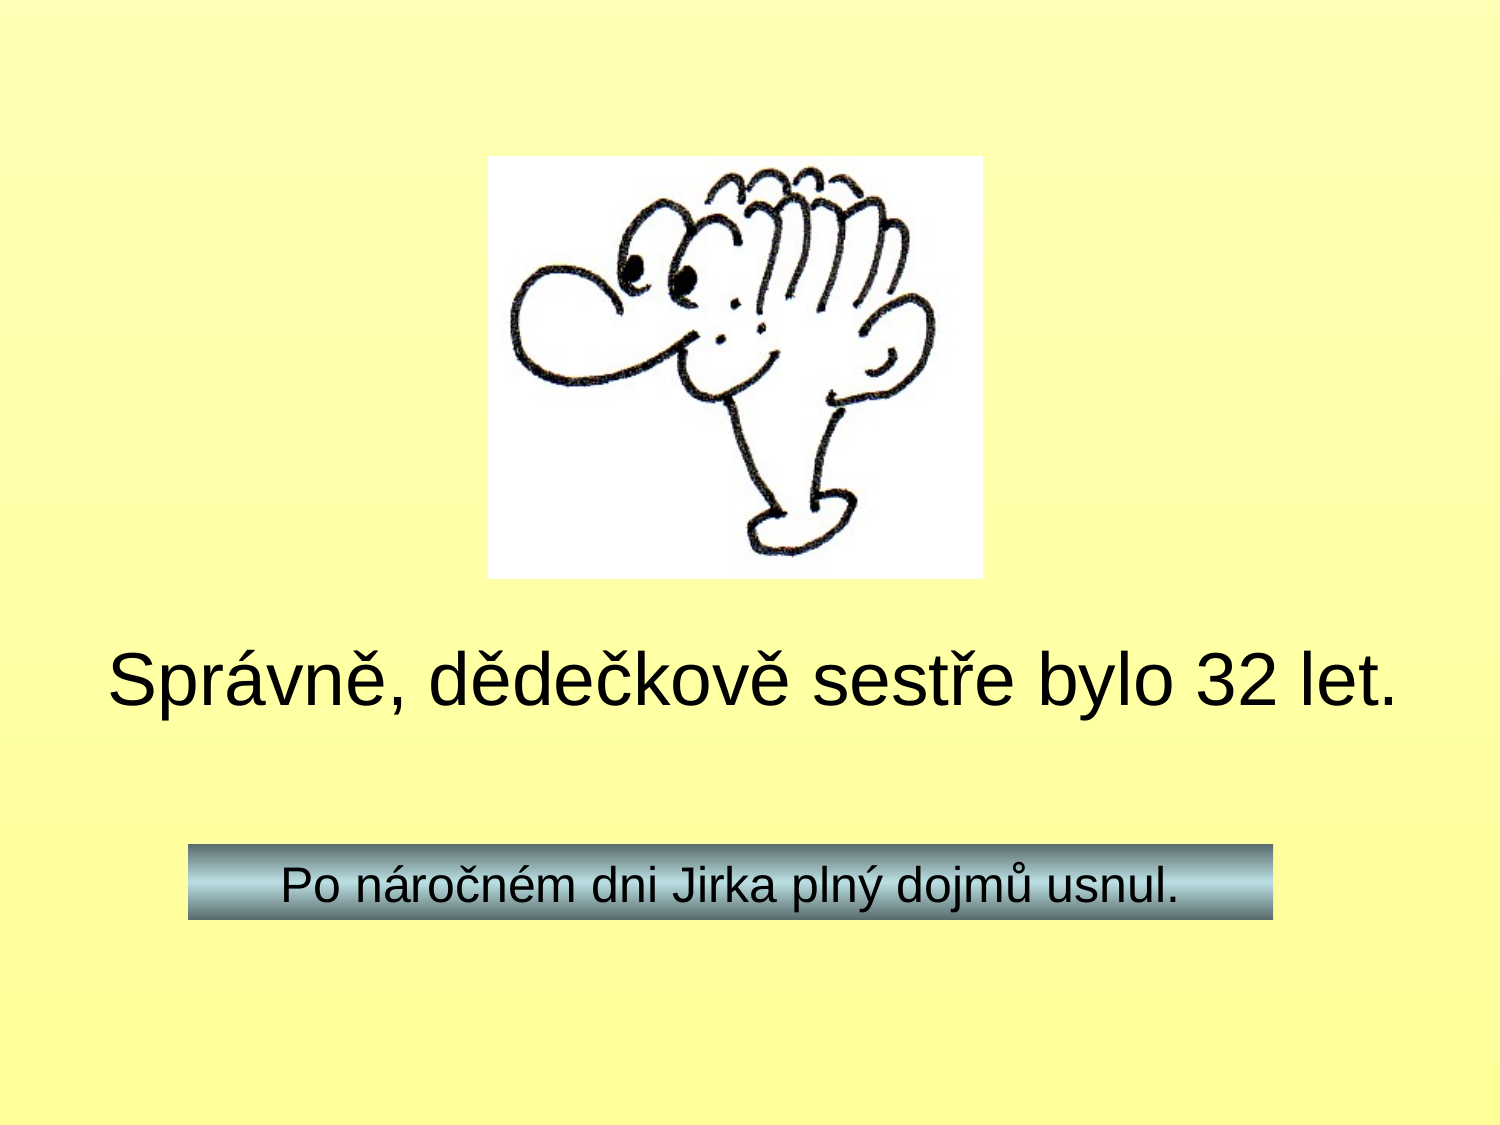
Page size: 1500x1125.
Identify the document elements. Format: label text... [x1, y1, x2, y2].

text_box Po náročném dni Jirka plný dojmů usnul. [188, 844, 1274, 920]
title Správně, dědečkově sestře bylo 32 let. [79, 581, 1430, 770]
picture [488, 156, 983, 579]
